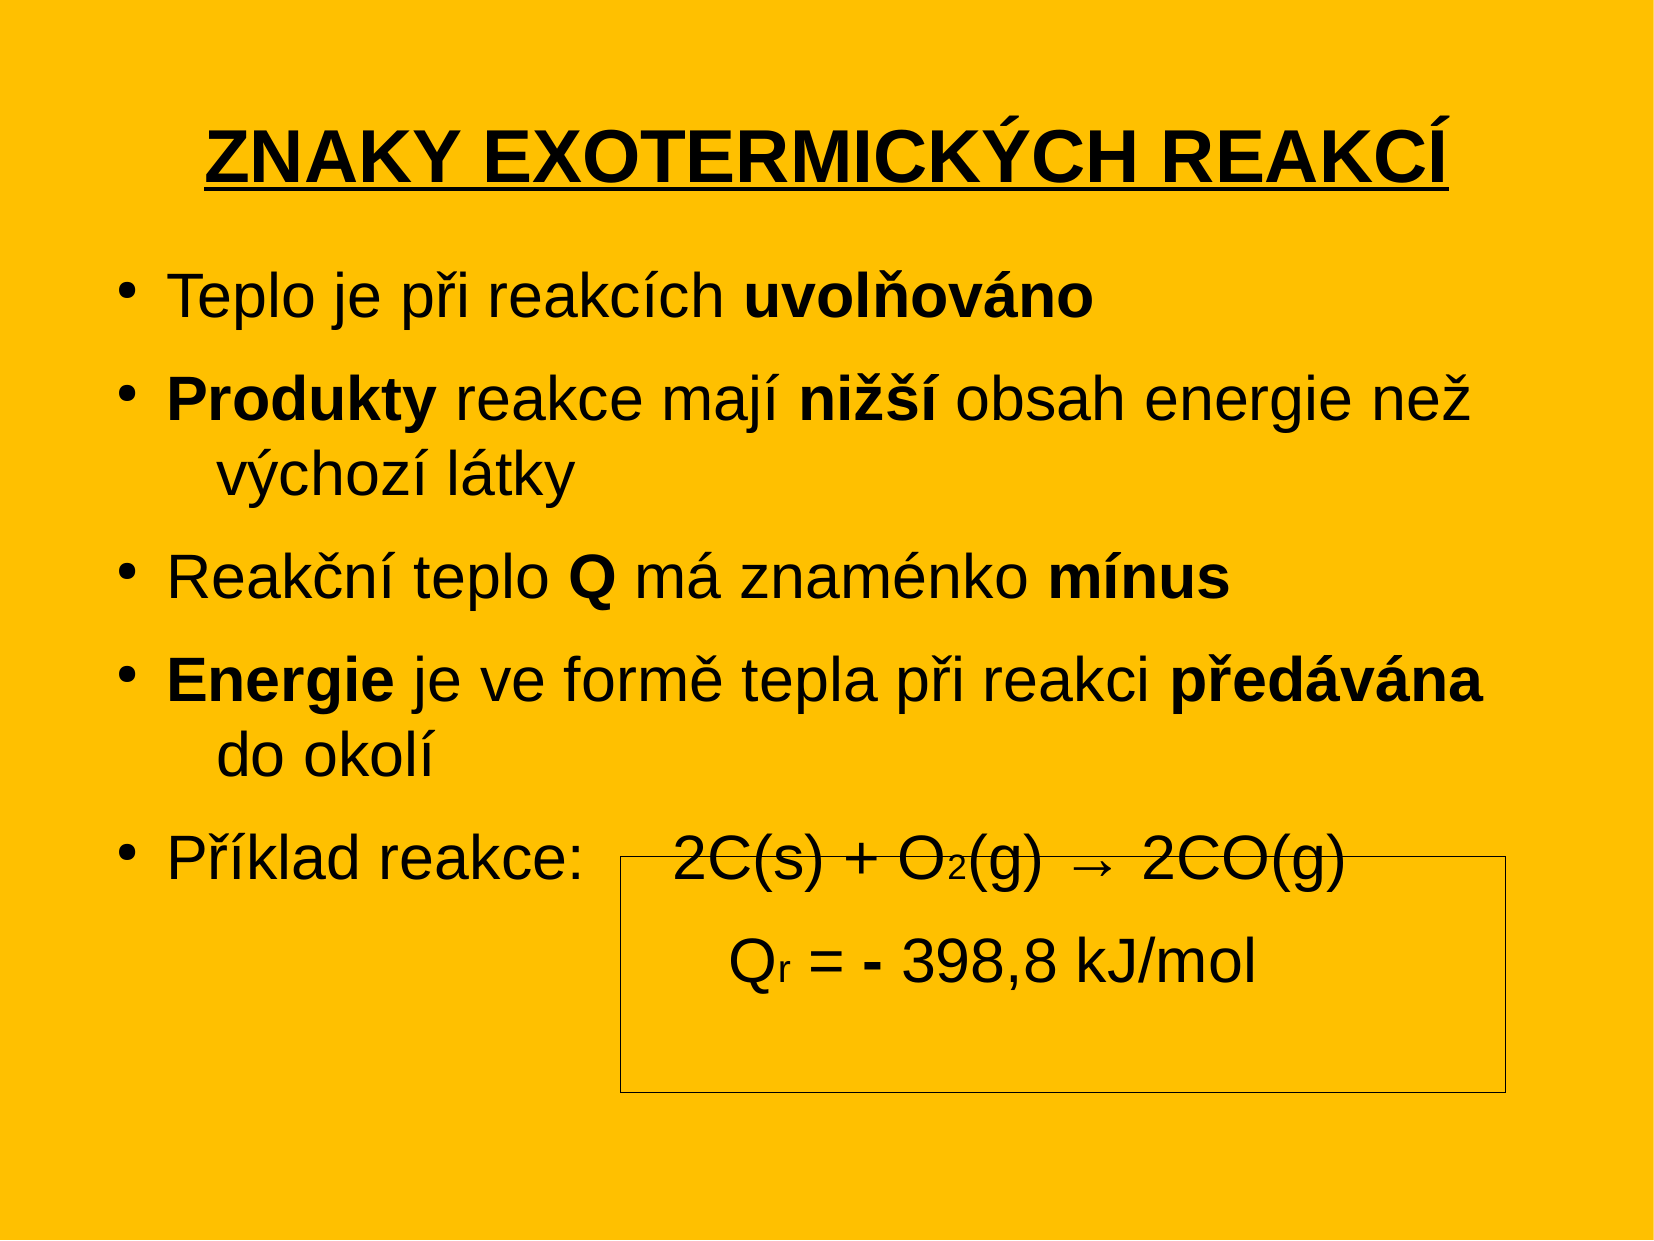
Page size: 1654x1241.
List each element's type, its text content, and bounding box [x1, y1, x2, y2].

list Teplo je při reakcích uvolňováno Produkty reakce mají nižší obsah energie než výchozí látky Reakční teplo Q má znaménko mínus Energie je ve formě tepla při reakci předávána do okolí Příklad reakce: 2C(s) + O2(g) → 2CO(g) Qr = - 398,8 kJ/mol [82, 48, 1571, 1003]
list Teplo je při reakcích uvolňováno Produkty reakce mají nižší obsah energie než výchozí látky Reakční teplo Q má znaménko mínus Energie je ve formě tepla při reakci předávána do okolí Příklad reakce: 2C(s) + O2(g) → 2CO(g) Qr = - 398,8 kJ/mol [621, 857, 1505, 1003]
